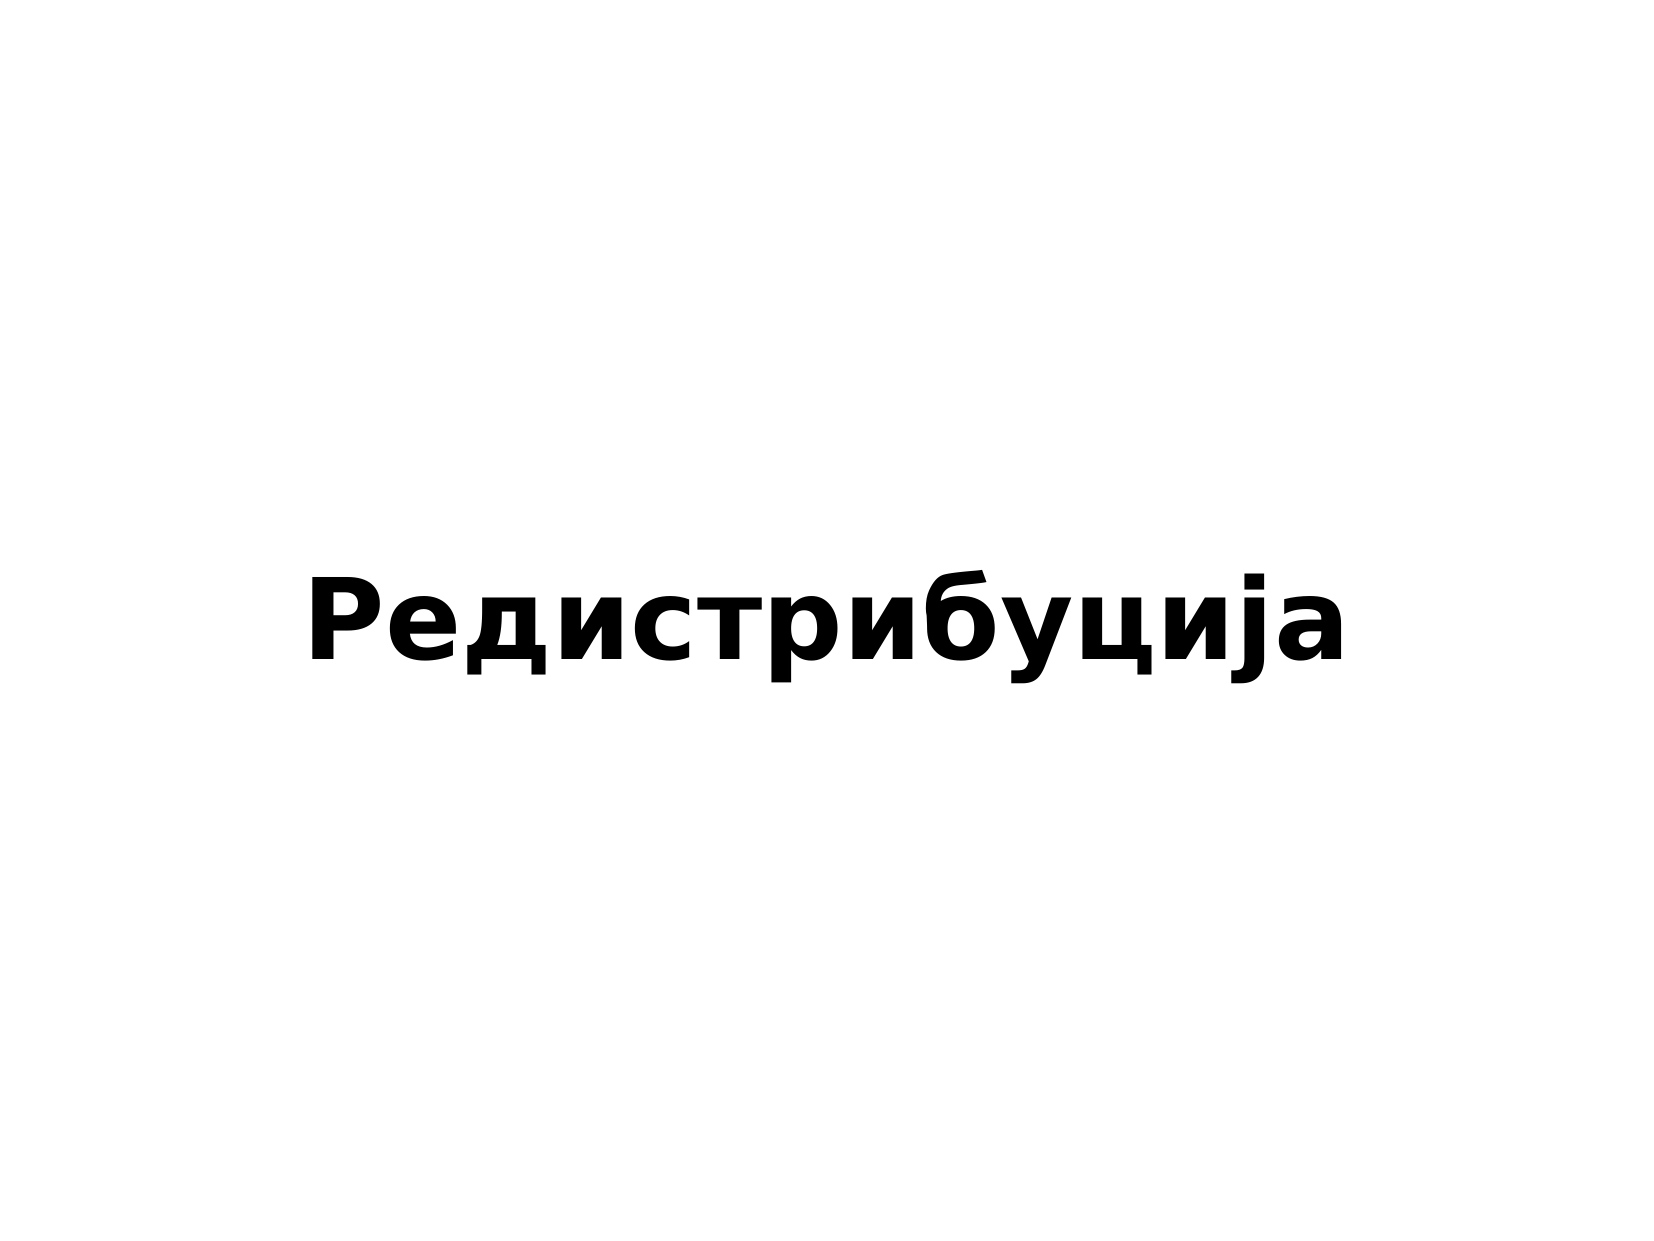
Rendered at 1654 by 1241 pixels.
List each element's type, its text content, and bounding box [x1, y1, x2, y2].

subtitle Редистрибуција [0, 0, 1654, 1241]
